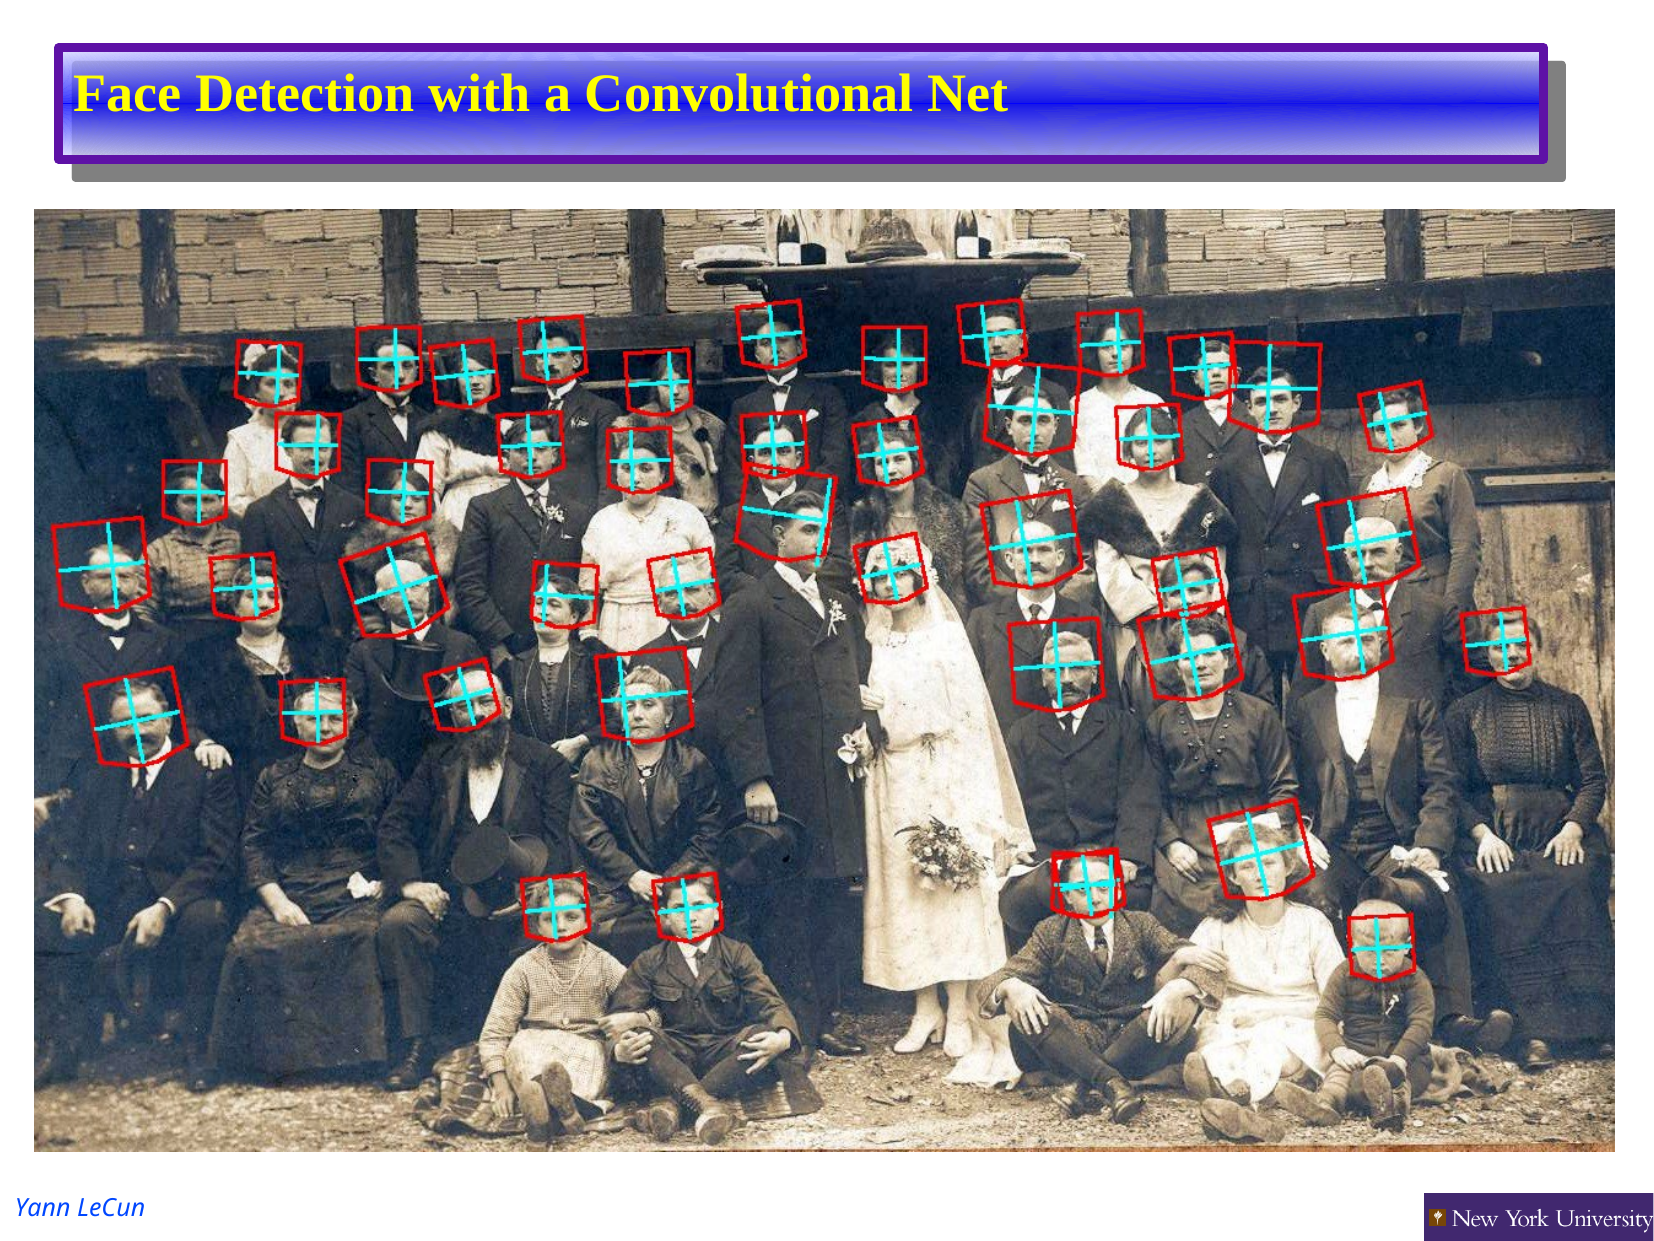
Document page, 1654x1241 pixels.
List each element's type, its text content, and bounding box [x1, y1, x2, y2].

text_box Face Detection with a Convolutional Net [58, 47, 1544, 160]
picture [34, 209, 1615, 1152]
picture [1424, 1193, 1654, 1241]
